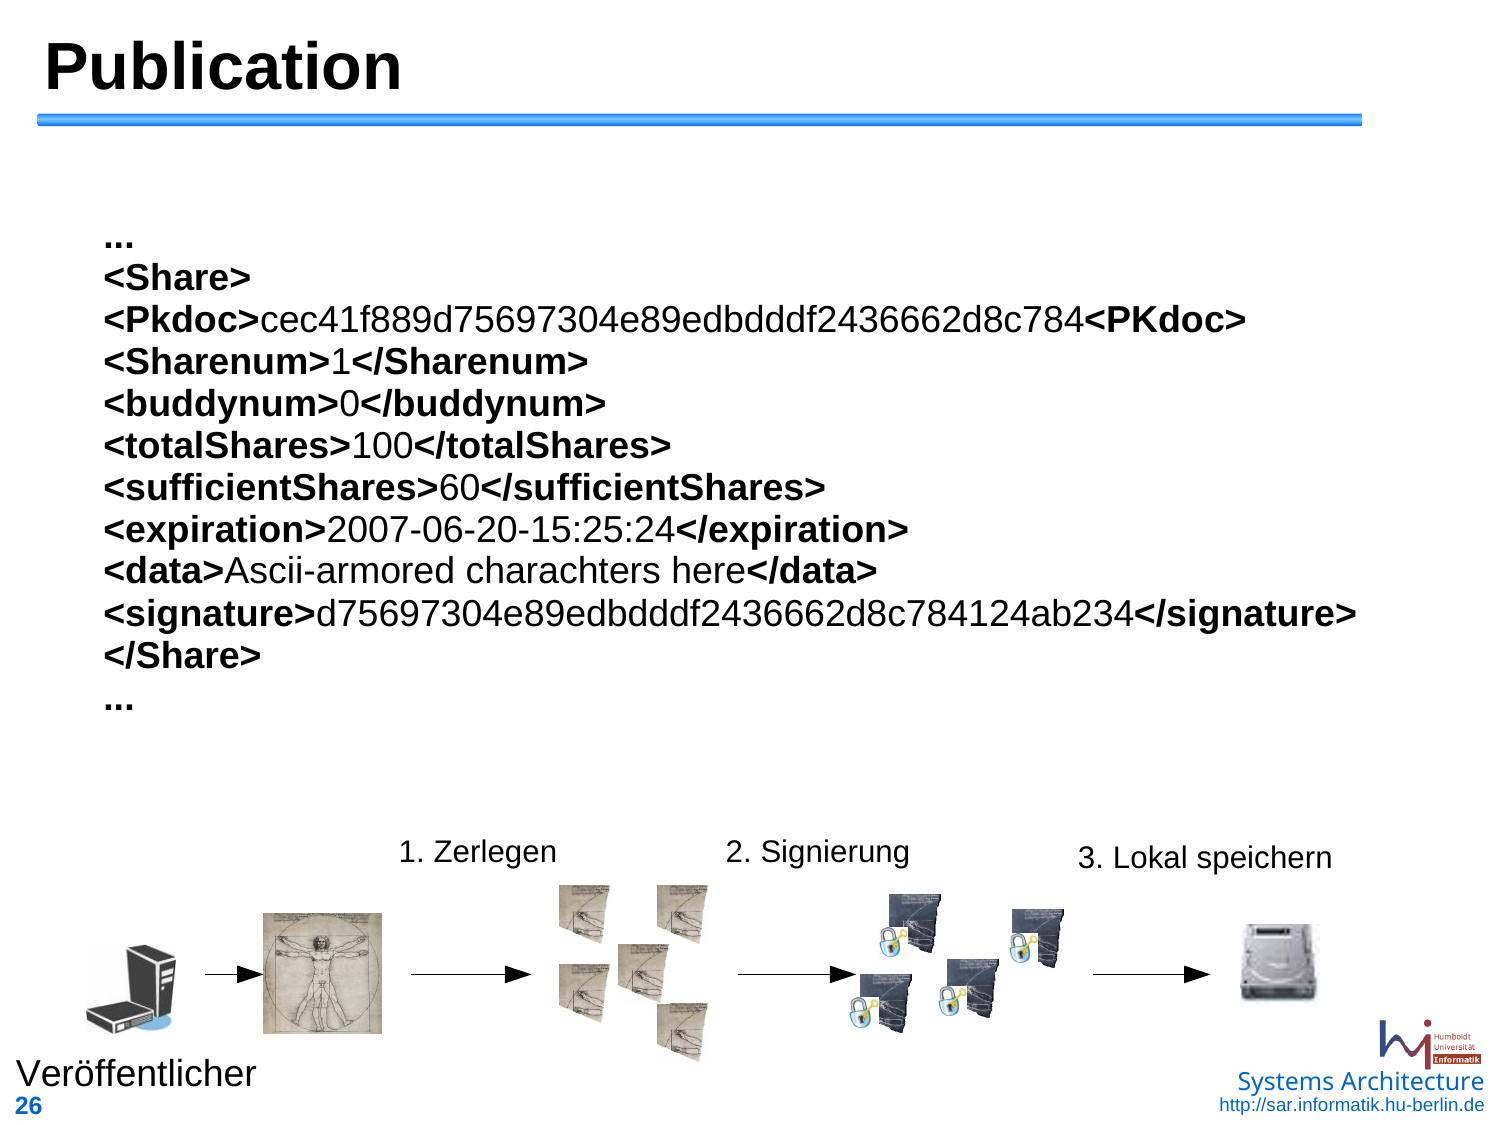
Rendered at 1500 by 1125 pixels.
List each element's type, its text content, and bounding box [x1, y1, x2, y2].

text_box 3. Lokal speichern [1063, 832, 1349, 883]
picture [848, 974, 912, 1034]
picture [1240, 924, 1320, 1004]
text_box 1. Zerlegen [383, 826, 591, 877]
text_box ... <Share> <Pkdoc>cec41f889d75697304e89edbdddf2436662d8c784<PKdoc> <Sharenum>1</Sharenum> <buddynum>0</buddynum> <totalShares>100</totalShares> <sufficientShares>60</sufficientShares> <expiration>2007-06-20-15:25:24</expiration> <data>Ascii-armored charachters here</data> <signature>d75697304e89edbdddf2436662d8c784124ab234</signature> </Share> ... [88, 206, 1373, 741]
picture [1376, 1016, 1483, 1071]
picture [618, 885, 709, 1063]
picture [559, 964, 611, 1024]
title Publication [29, 20, 1500, 114]
picture [559, 885, 611, 945]
picture [1008, 909, 1064, 969]
picture [878, 894, 941, 957]
picture [86, 944, 176, 1034]
picture [263, 913, 382, 1034]
text_box 2. Signierung [710, 826, 926, 877]
picture [937, 959, 999, 1019]
text_box Veröffentlicher [1, 1045, 272, 1103]
